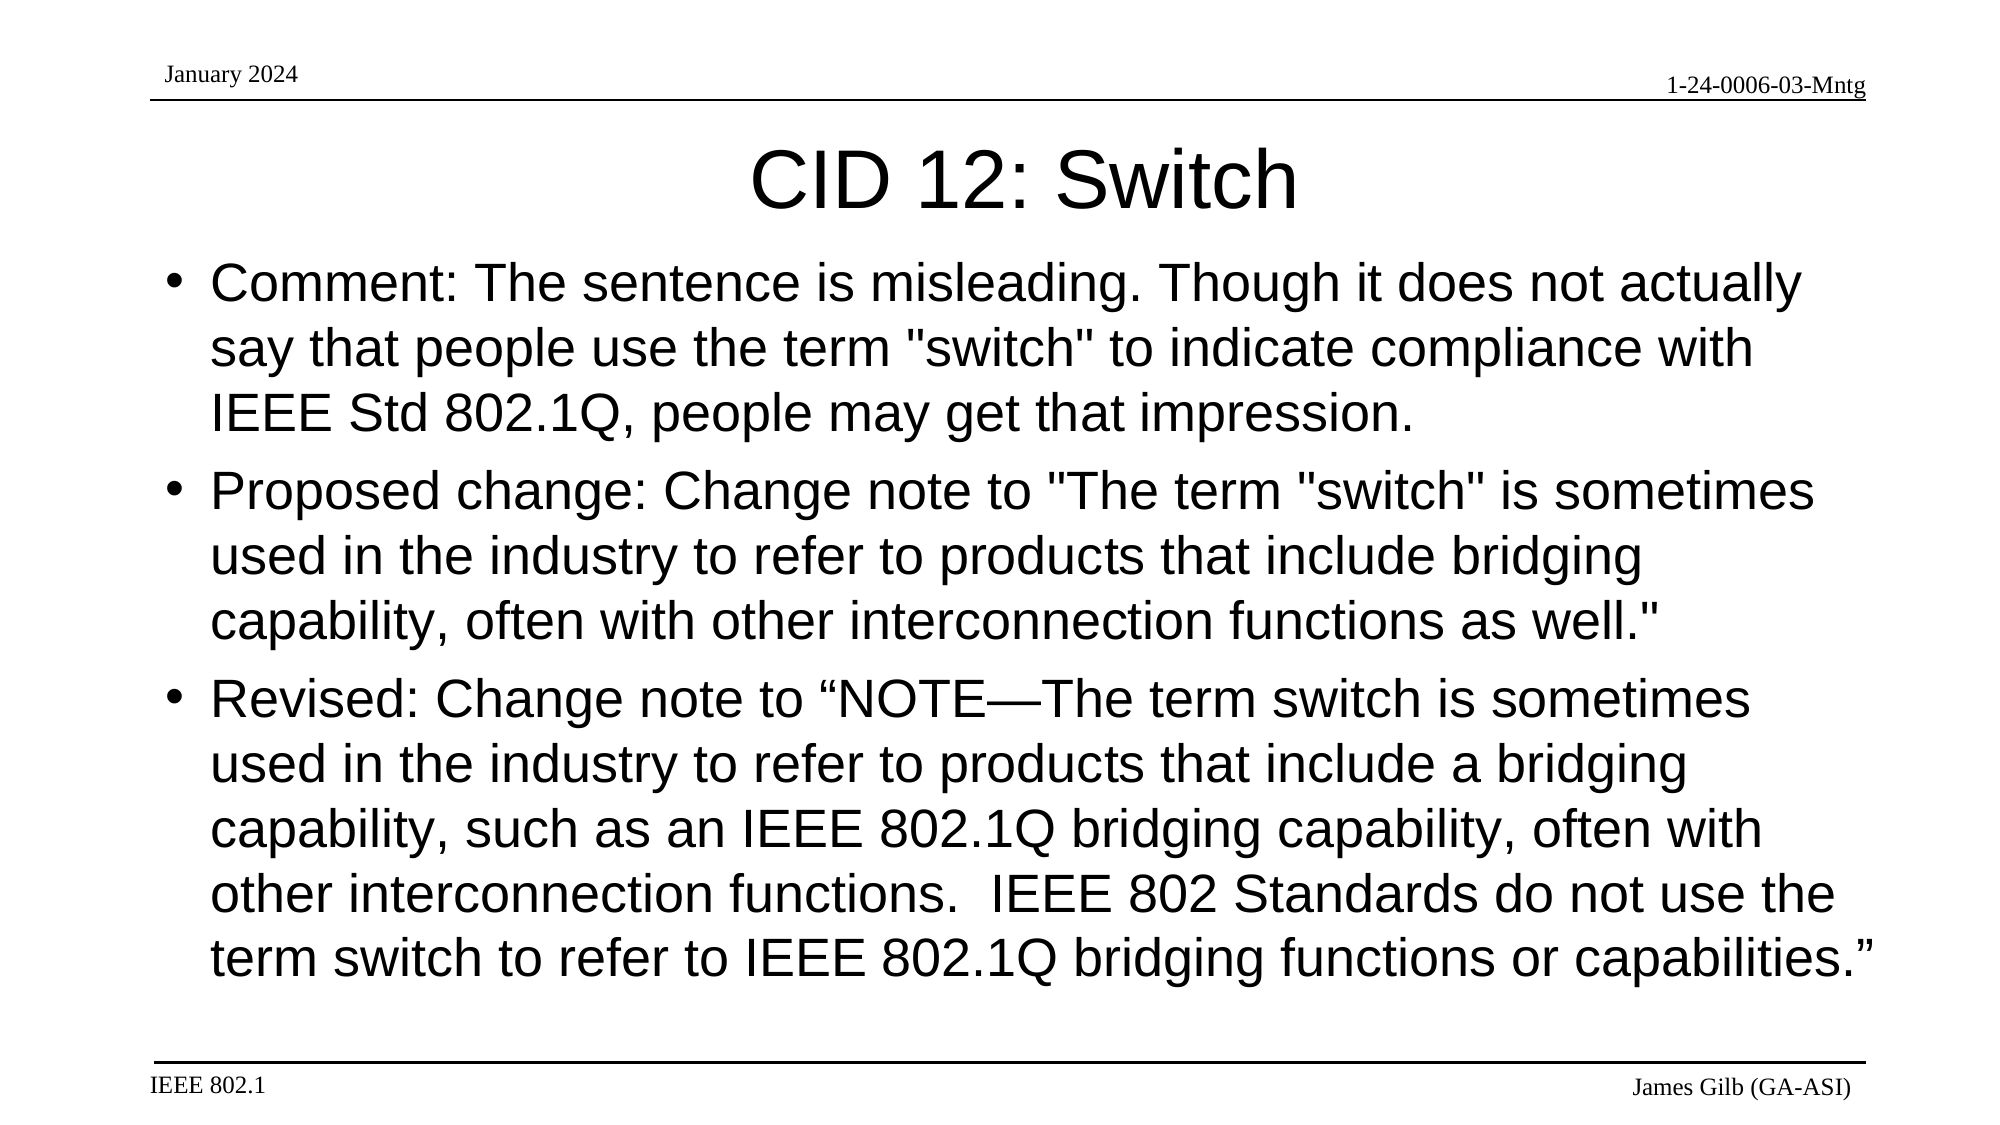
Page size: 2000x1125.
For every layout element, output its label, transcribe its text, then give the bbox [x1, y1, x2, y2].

title CID 12: Switch [149, 112, 1900, 238]
list Comment: The sentence is misleading. Though it does not actually say that people use the term "switch" to indicate compliance with IEEE Std 802.1Q, people may get that impression. Proposed change: Change note to "The term "switch" is sometimes used in the industry to refer to products that include bridging capability, often with other interconnection functions as well." Revised: Change note to “NOTE—The term switch is sometimes used in the industry to refer to products that include a bridging capability, such as an IEEE 802.1Q bridging capability, often with other interconnection functions. IEEE 802 Standards do not use the term switch to refer to IEEE 802.1Q bridging functions or capabilities.” [150, 239, 1900, 1051]
